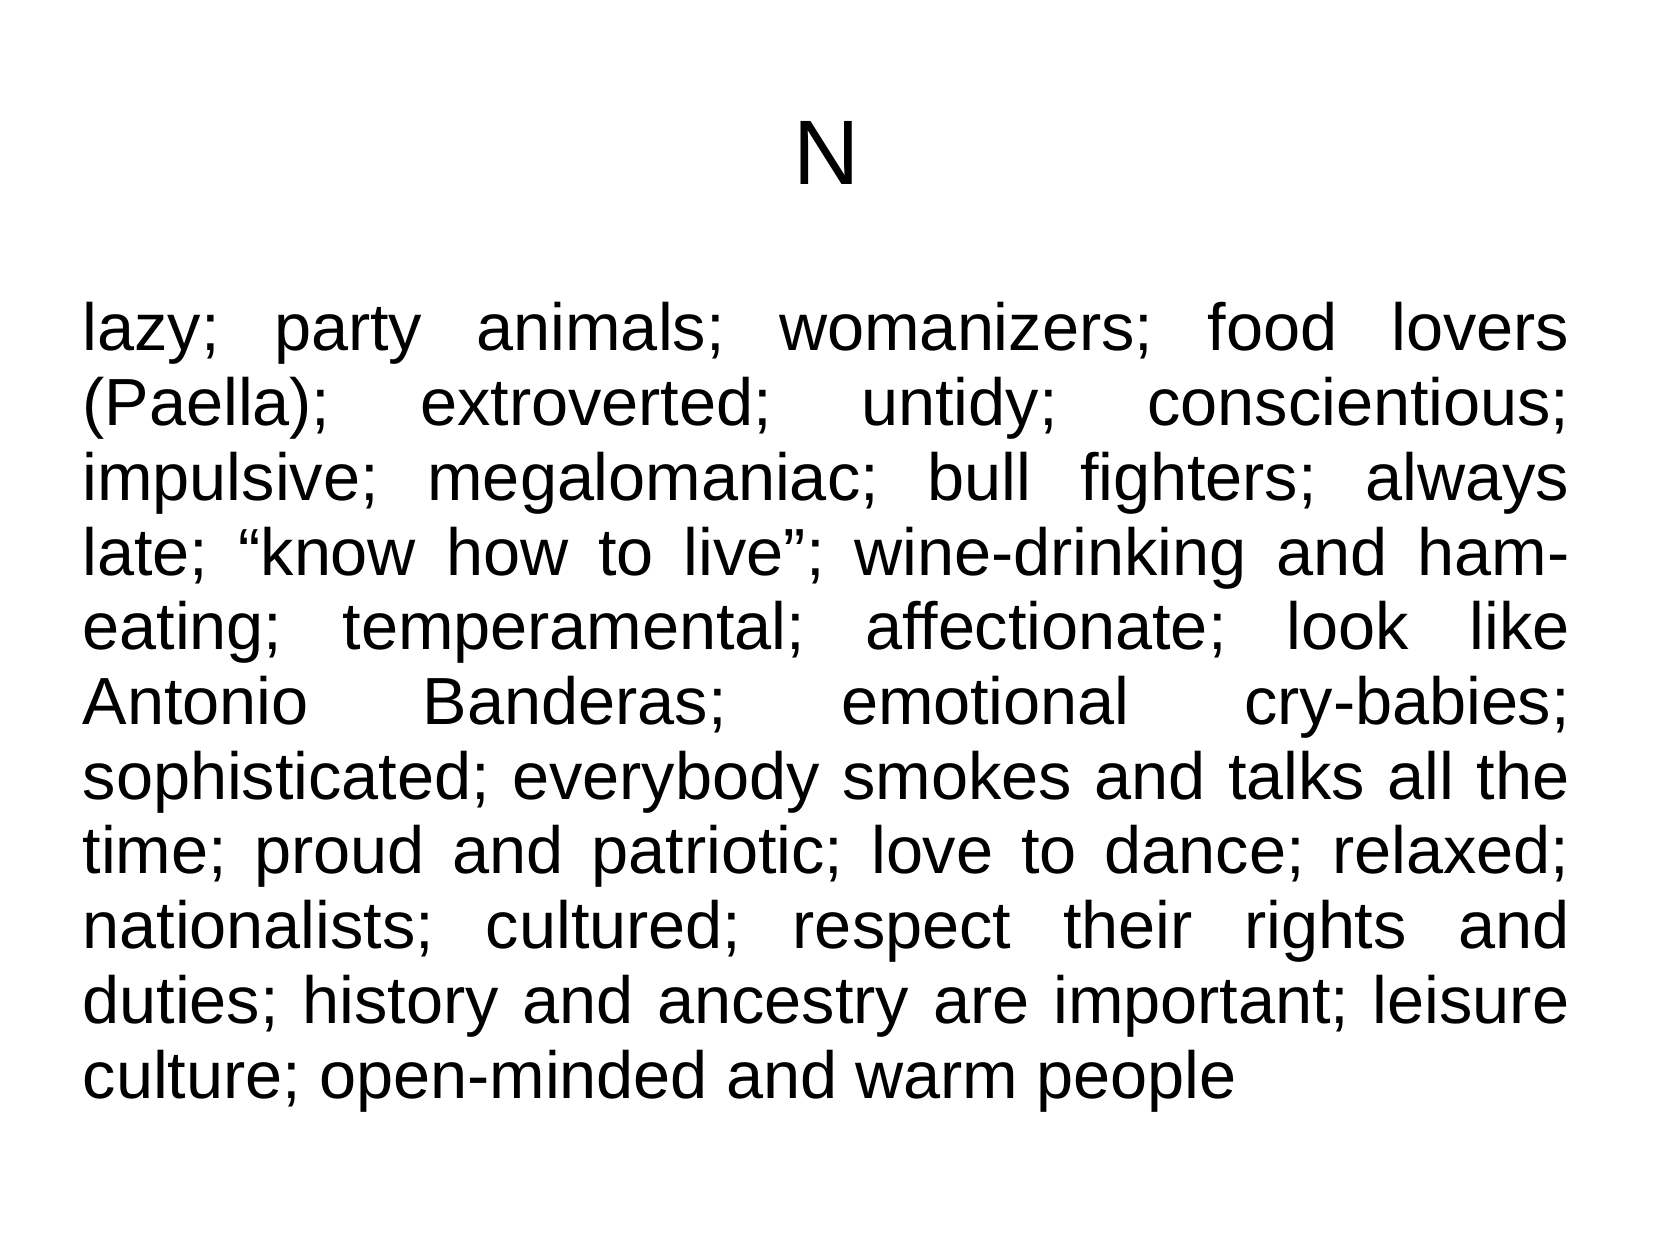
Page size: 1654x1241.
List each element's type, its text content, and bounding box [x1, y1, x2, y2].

list lazy; party animals; womanizers; food lovers (Paella); extroverted; untidy; conscientious; impulsive; megalomaniac; bull fighters; always late; “know how to live”; wine-drinking and ham-eating; temperamental; affectionate; look like Antonio Banderas; emotional cry-babies; sophisticated; everybody smokes and talks all the time; proud and patriotic; love to dance; relaxed; nationalists; cultured; respect their rights and duties; history and ancestry are important; leisure culture; open-minded and warm people [82, 290, 1571, 1113]
title N [82, 49, 1571, 257]
